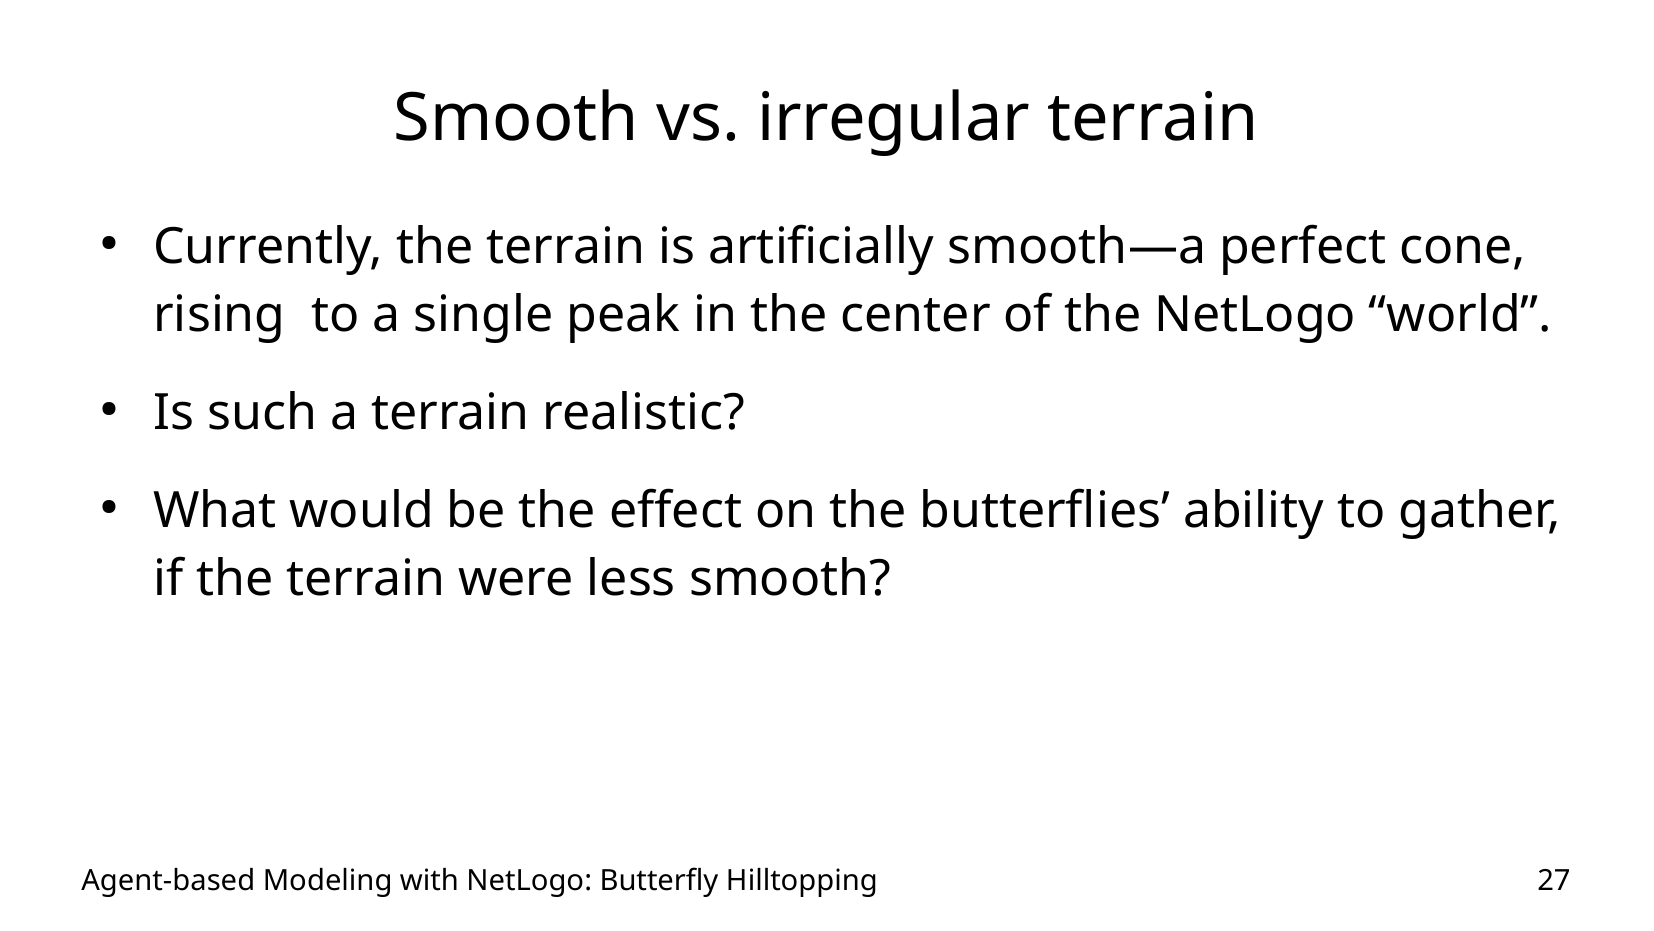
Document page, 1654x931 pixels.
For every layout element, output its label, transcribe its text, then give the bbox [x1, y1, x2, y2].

list Currently, the terrain is artificially smooth—a perfect cone, rising to a single peak in the center of the NetLogo “world”. Is such a terrain realistic? What would be the effect on the butterflies’ ability to gather, if the terrain were less smooth? [82, 210, 1571, 852]
title Smooth vs. irregular terrain [82, 37, 1571, 193]
